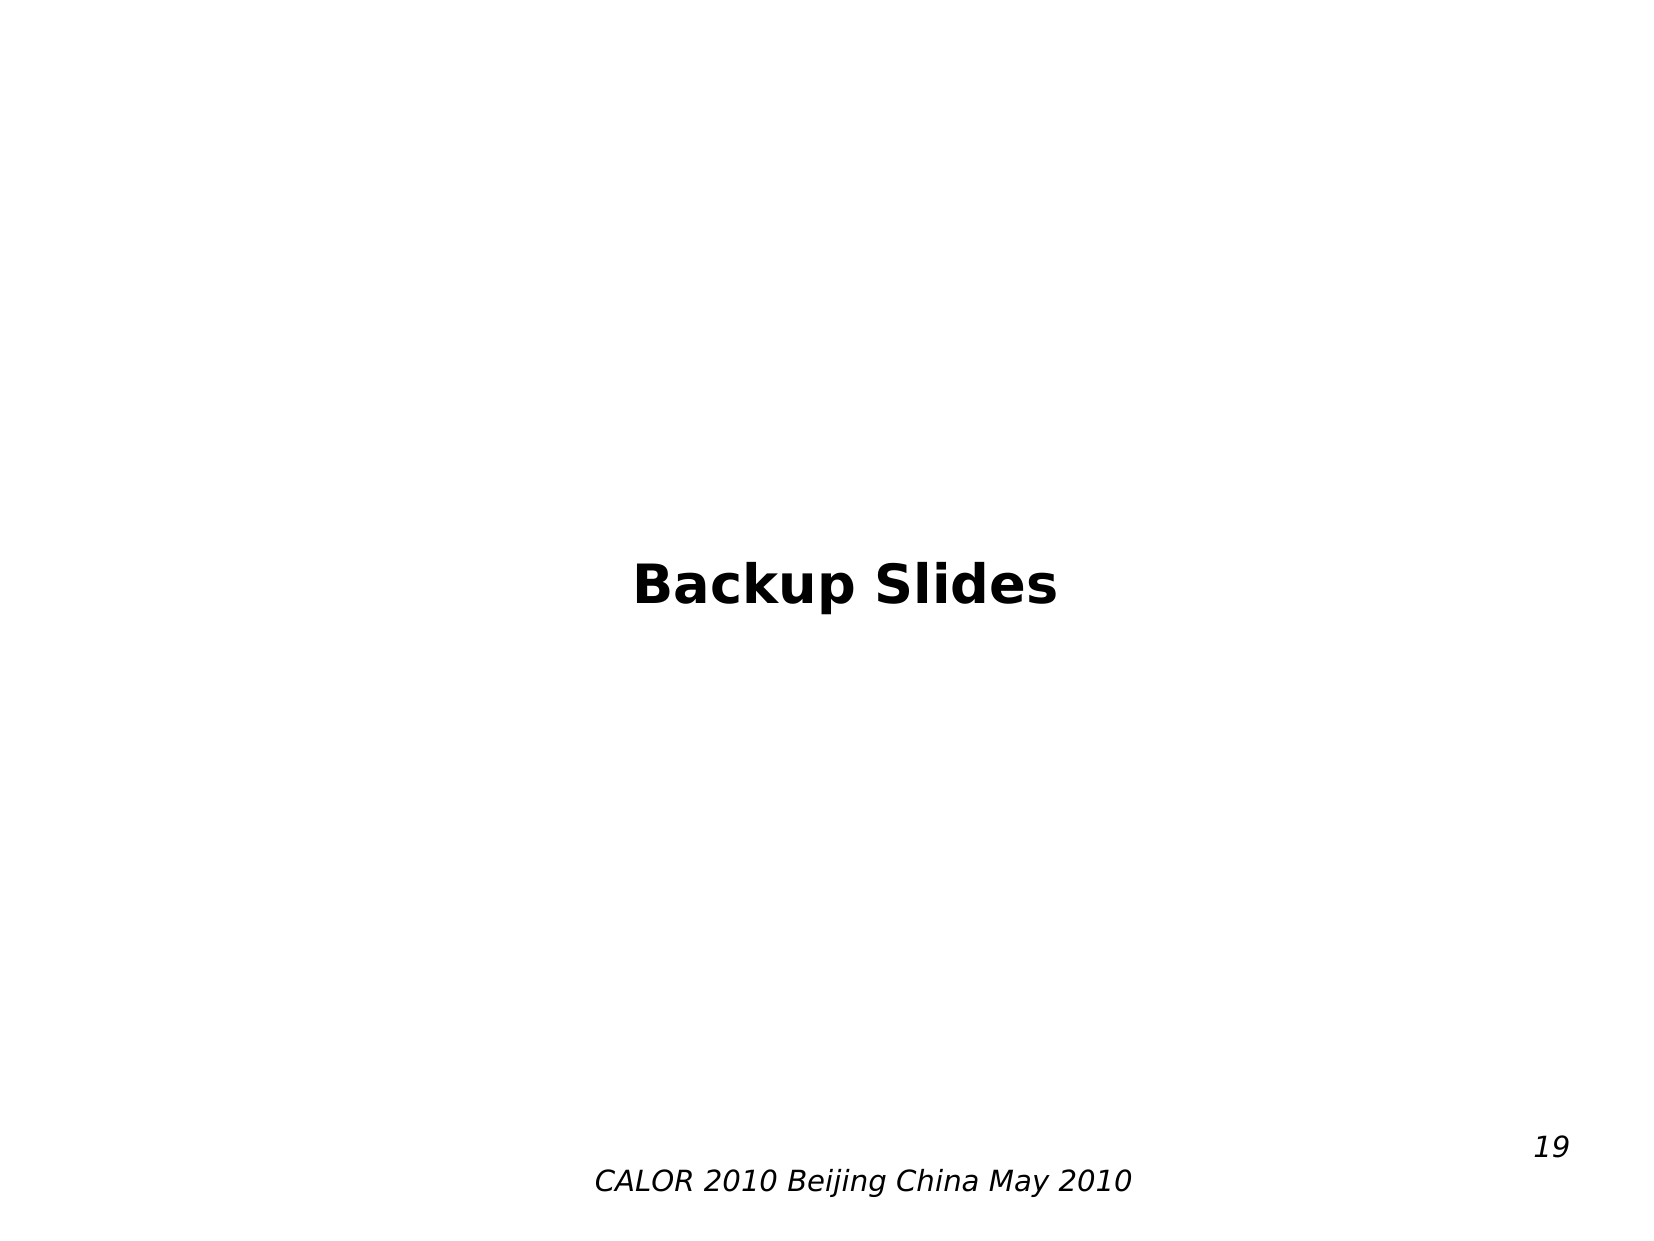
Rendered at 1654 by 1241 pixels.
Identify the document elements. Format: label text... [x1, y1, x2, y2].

text_box Backup Slides [617, 545, 1074, 624]
